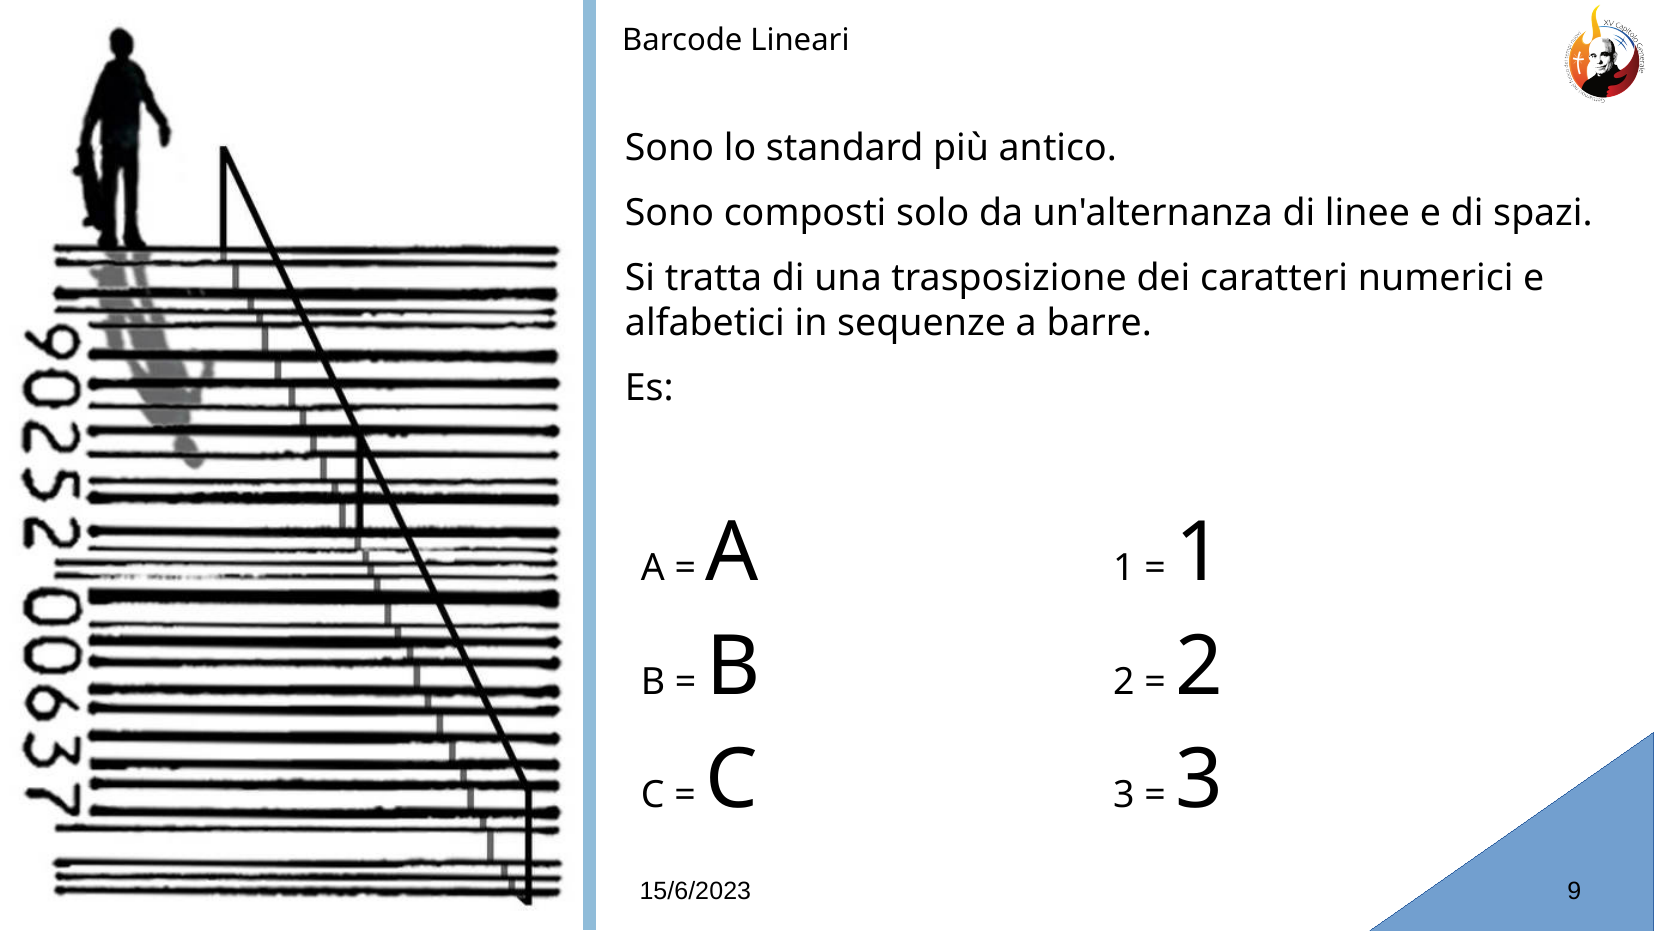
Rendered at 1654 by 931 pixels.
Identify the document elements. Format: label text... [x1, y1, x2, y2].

text_box 1 = 1 2 = 2 3 = 3 [1098, 484, 1571, 834]
text_box Barcode Lineari [607, 9, 1340, 63]
text_box A = A B = B C = C [625, 484, 1098, 834]
picture [0, 0, 583, 931]
picture [1563, 4, 1646, 103]
list Sono lo standard più antico. Sono composti solo da un'alternanza di linee e di spazi. Si tratta di una trasposizione dei caratteri numerici e alfabetici in sequenze a barre. Es: [624, 123, 1621, 438]
